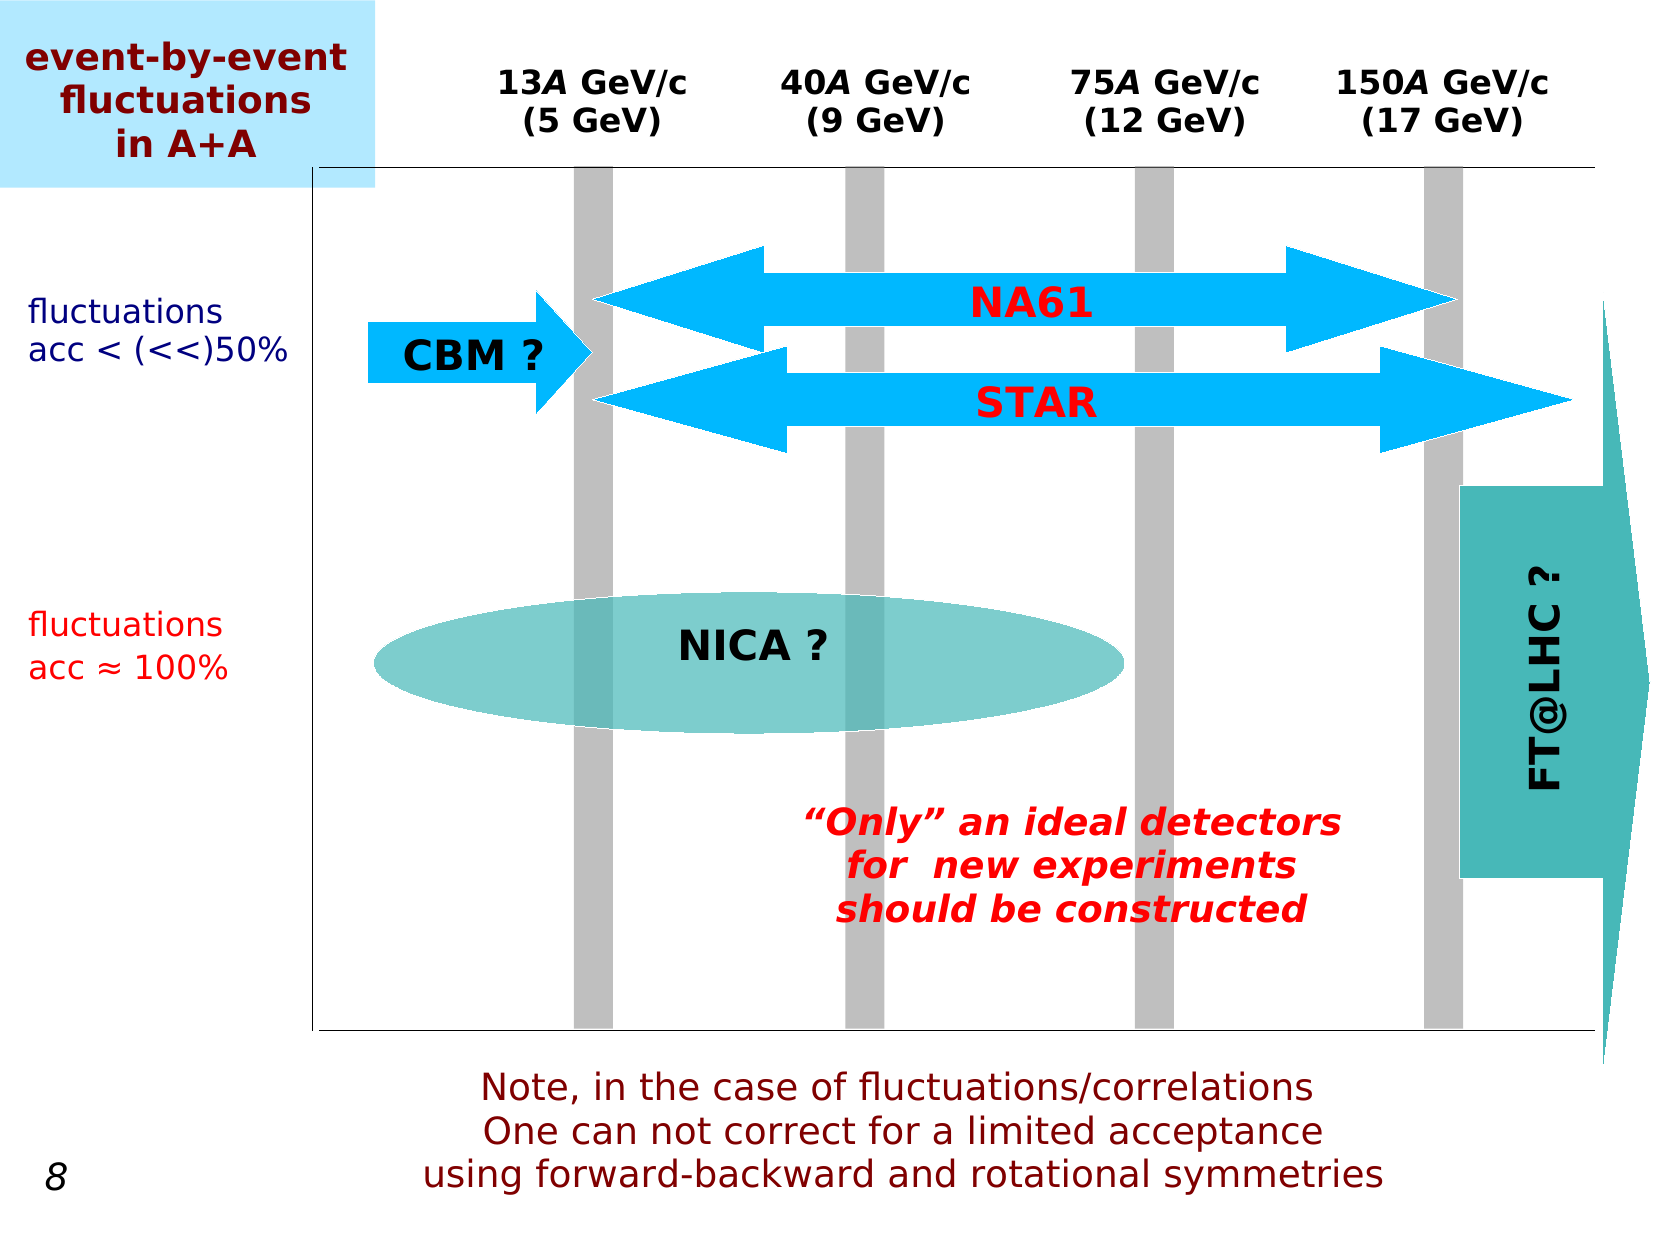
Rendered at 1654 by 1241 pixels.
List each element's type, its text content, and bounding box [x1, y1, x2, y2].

text_box 13A GeV/c (5 GeV) [496, 63, 688, 141]
text_box event-by-event fluctuations in A+A [24, 35, 348, 167]
text_box 150A GeV/c (17 GeV) [1335, 63, 1550, 141]
text_box [0, 0, 376, 188]
text_box [845, 942, 885, 1029]
text_box [367, 166, 1651, 1076]
text_box FT@LHC ? [1520, 563, 1570, 794]
text_box fluctuations acc ≈ 100% [28, 605, 303, 690]
text_box [313, 167, 376, 188]
text_box “Only” an ideal detectors for new experiments should be constructed [801, 800, 1369, 942]
text_box CBM ? [402, 331, 546, 381]
text_box Note, in the case of fluctuations/correlations One can not correct for a limited acceptance using forward-backward and rotational symmetries [422, 1066, 1386, 1197]
text_box fluctuations acc < (<<)50% [27, 292, 302, 377]
text_box NA61 [969, 278, 1095, 328]
text_box NICA ? [677, 621, 830, 671]
text_box 75A GeV/c (12 GeV) [1069, 63, 1261, 141]
text_box 40A GeV/c (9 GeV) [780, 63, 972, 141]
text_box STAR [975, 378, 1126, 428]
text_box [1134, 942, 1174, 1029]
